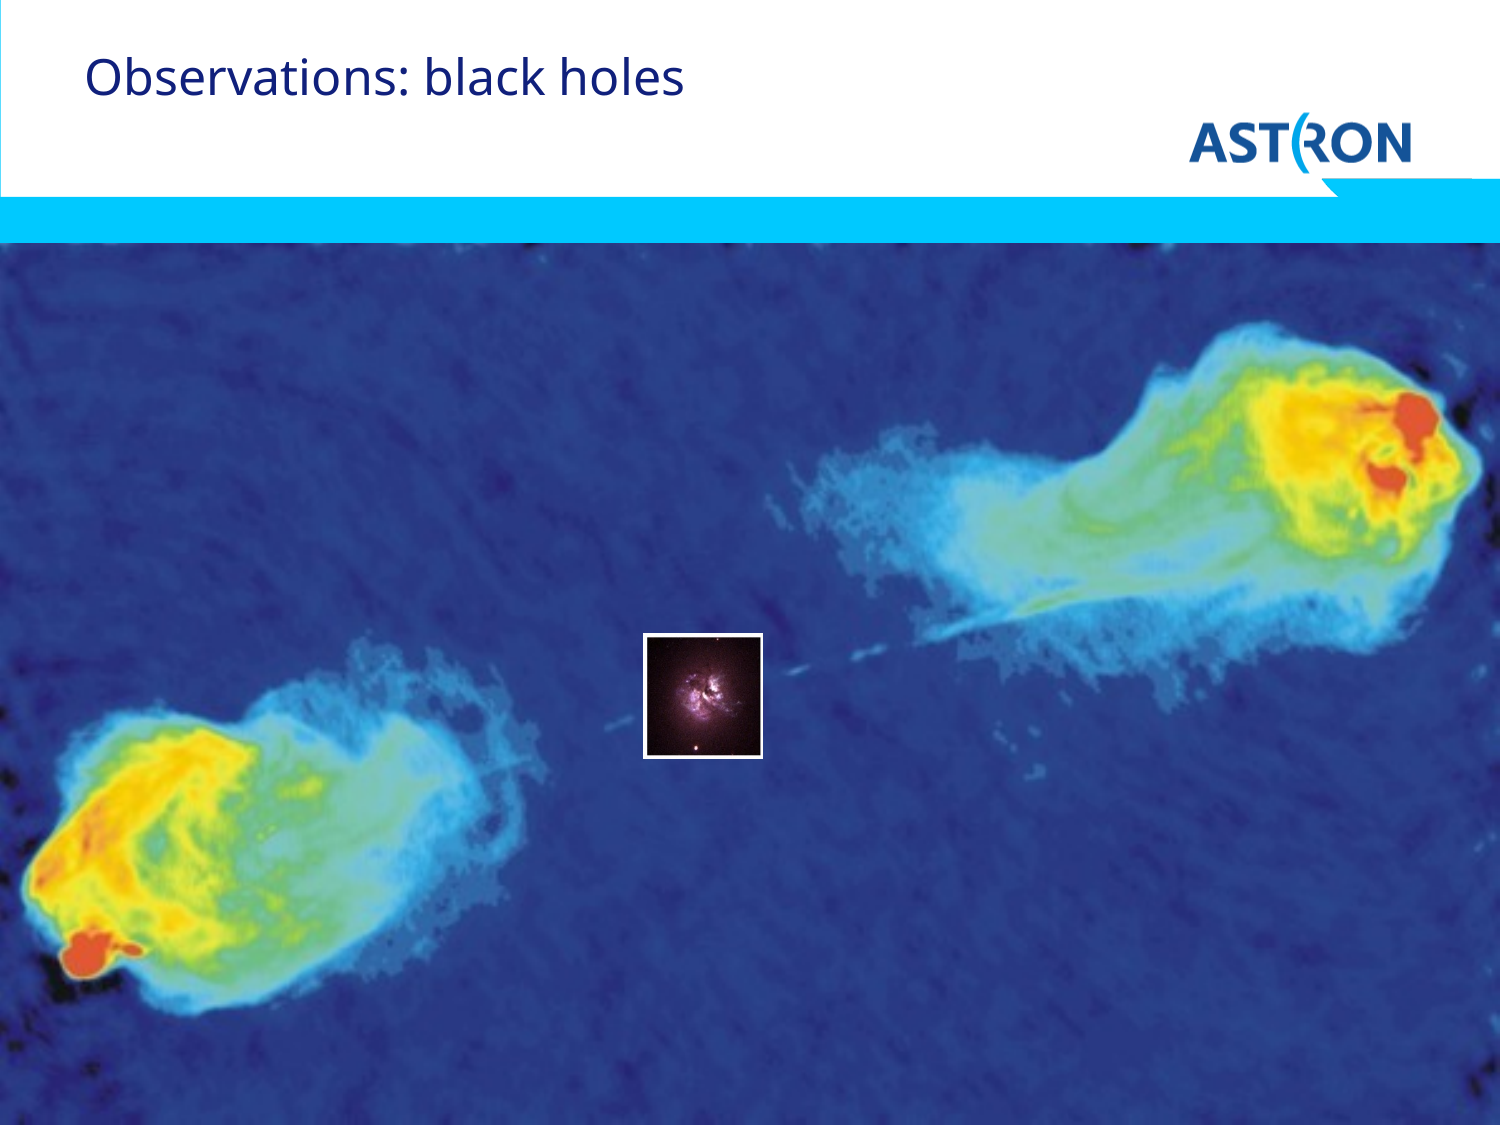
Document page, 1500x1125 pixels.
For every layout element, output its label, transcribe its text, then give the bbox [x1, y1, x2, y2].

text_box Observations: black holes [70, 37, 1075, 188]
picture [0, 244, 1500, 1125]
picture [0, 0, 1500, 196]
